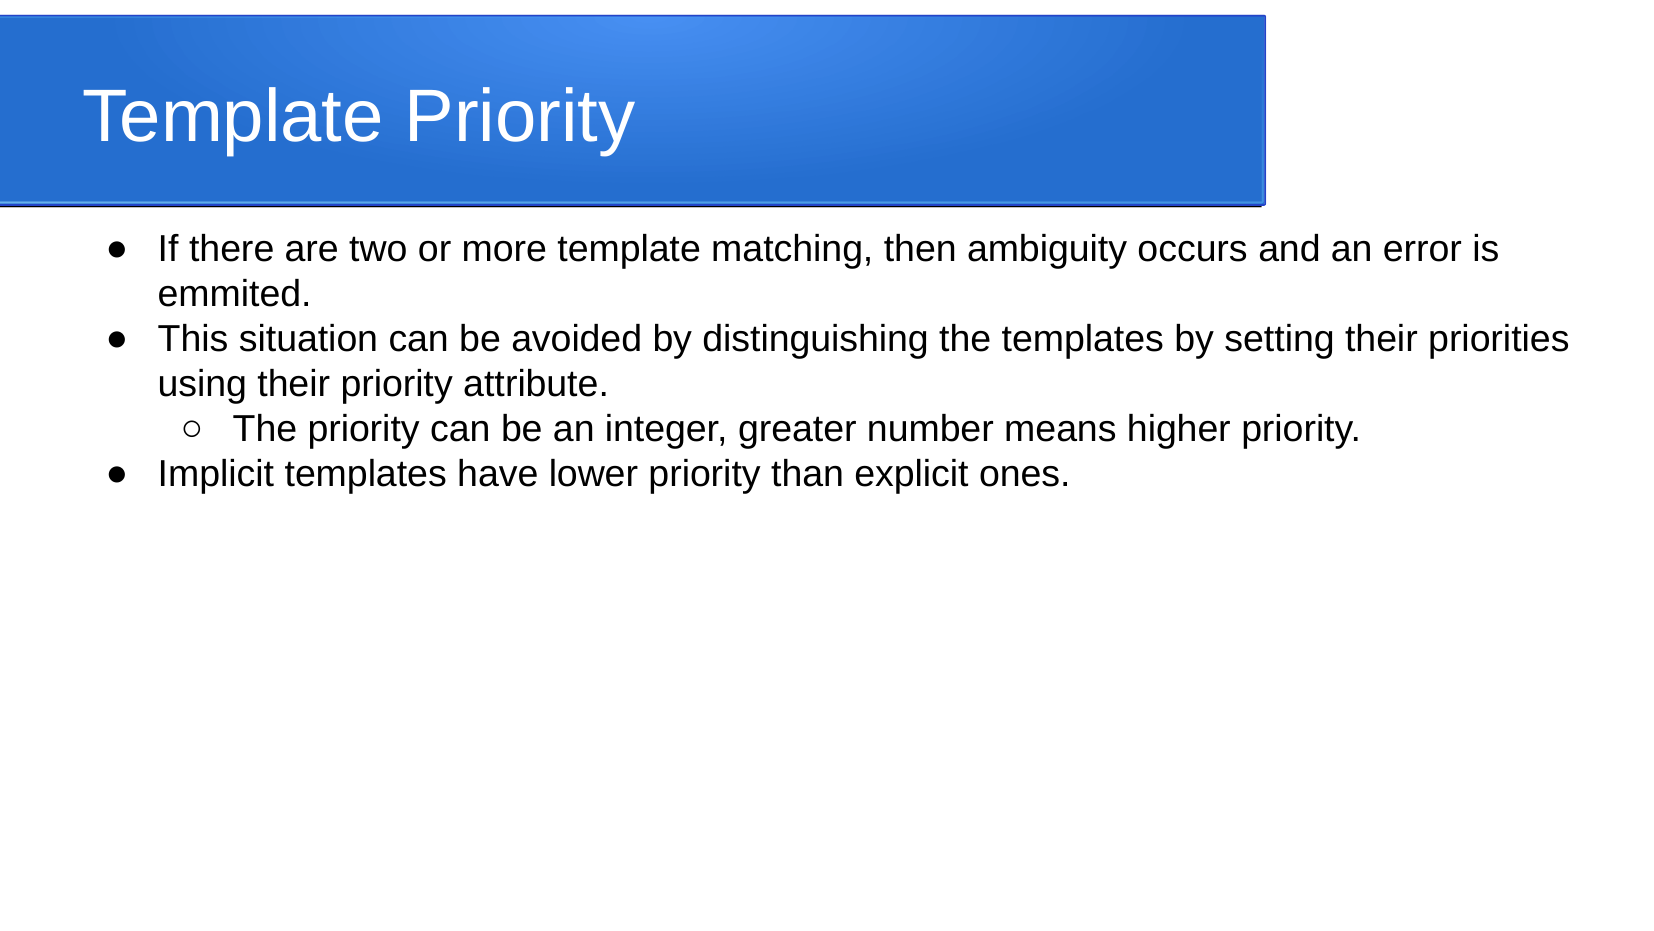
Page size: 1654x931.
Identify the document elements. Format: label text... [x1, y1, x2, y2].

list If there are two or more template matching, then ambiguity occurs and an error is emmited. This situation can be avoided by distinguishing the templates by setting their priorities using their priority attribute. The priority can be an integer, greater number means higher priority. Implicit templates have lower priority than explicit ones. [82, 224, 1571, 764]
title Template Priority [82, 35, 1235, 189]
picture [0, 13, 1269, 211]
